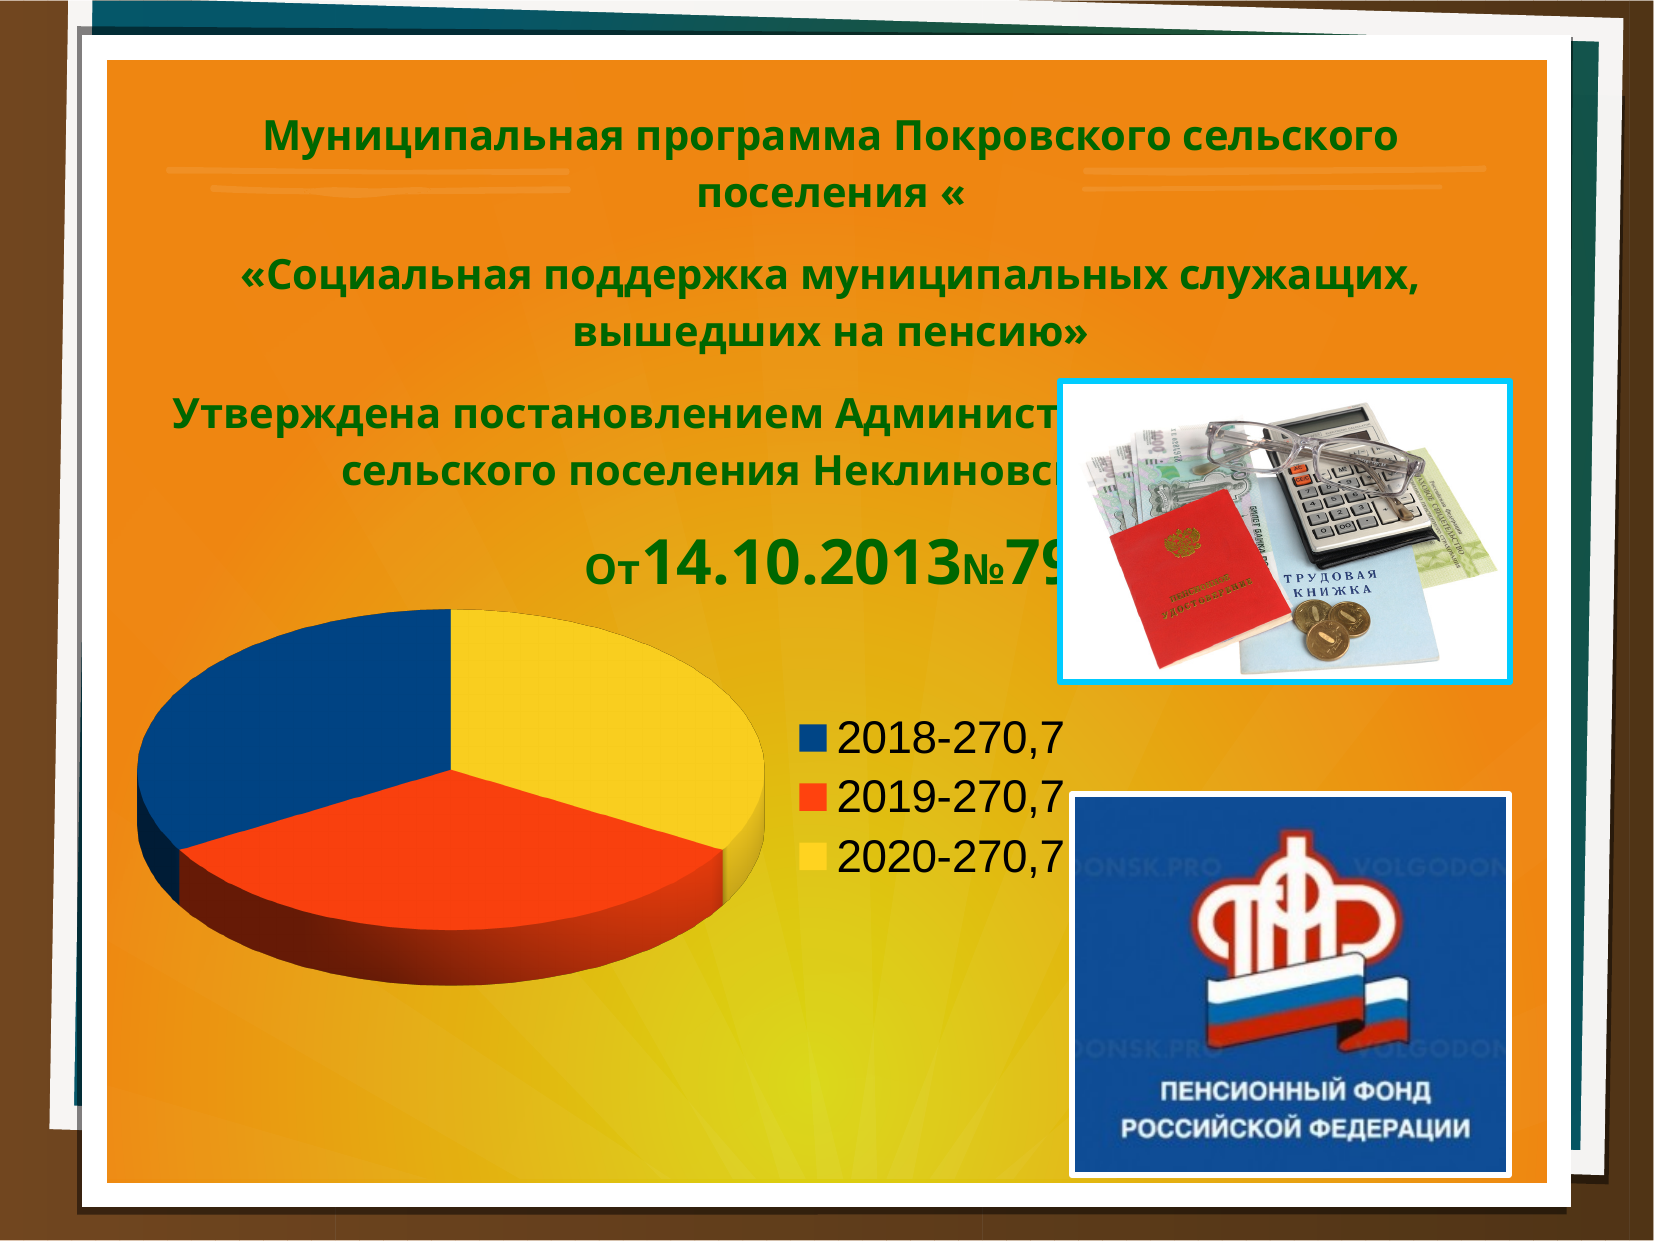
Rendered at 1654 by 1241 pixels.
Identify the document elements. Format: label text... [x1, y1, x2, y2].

text_box Муниципальная программа Покровского сельского поселения « «Социальная поддержка муниципальных служащих, вышедших на пенсию» Утверждена постановлением Администрации Покровского сельского поселения Неклиновского района От14.10.2013№79 [147, 98, 1515, 452]
picture [1074, 797, 1506, 1173]
chart [118, 413, 1474, 1182]
picture [1064, 385, 1506, 678]
